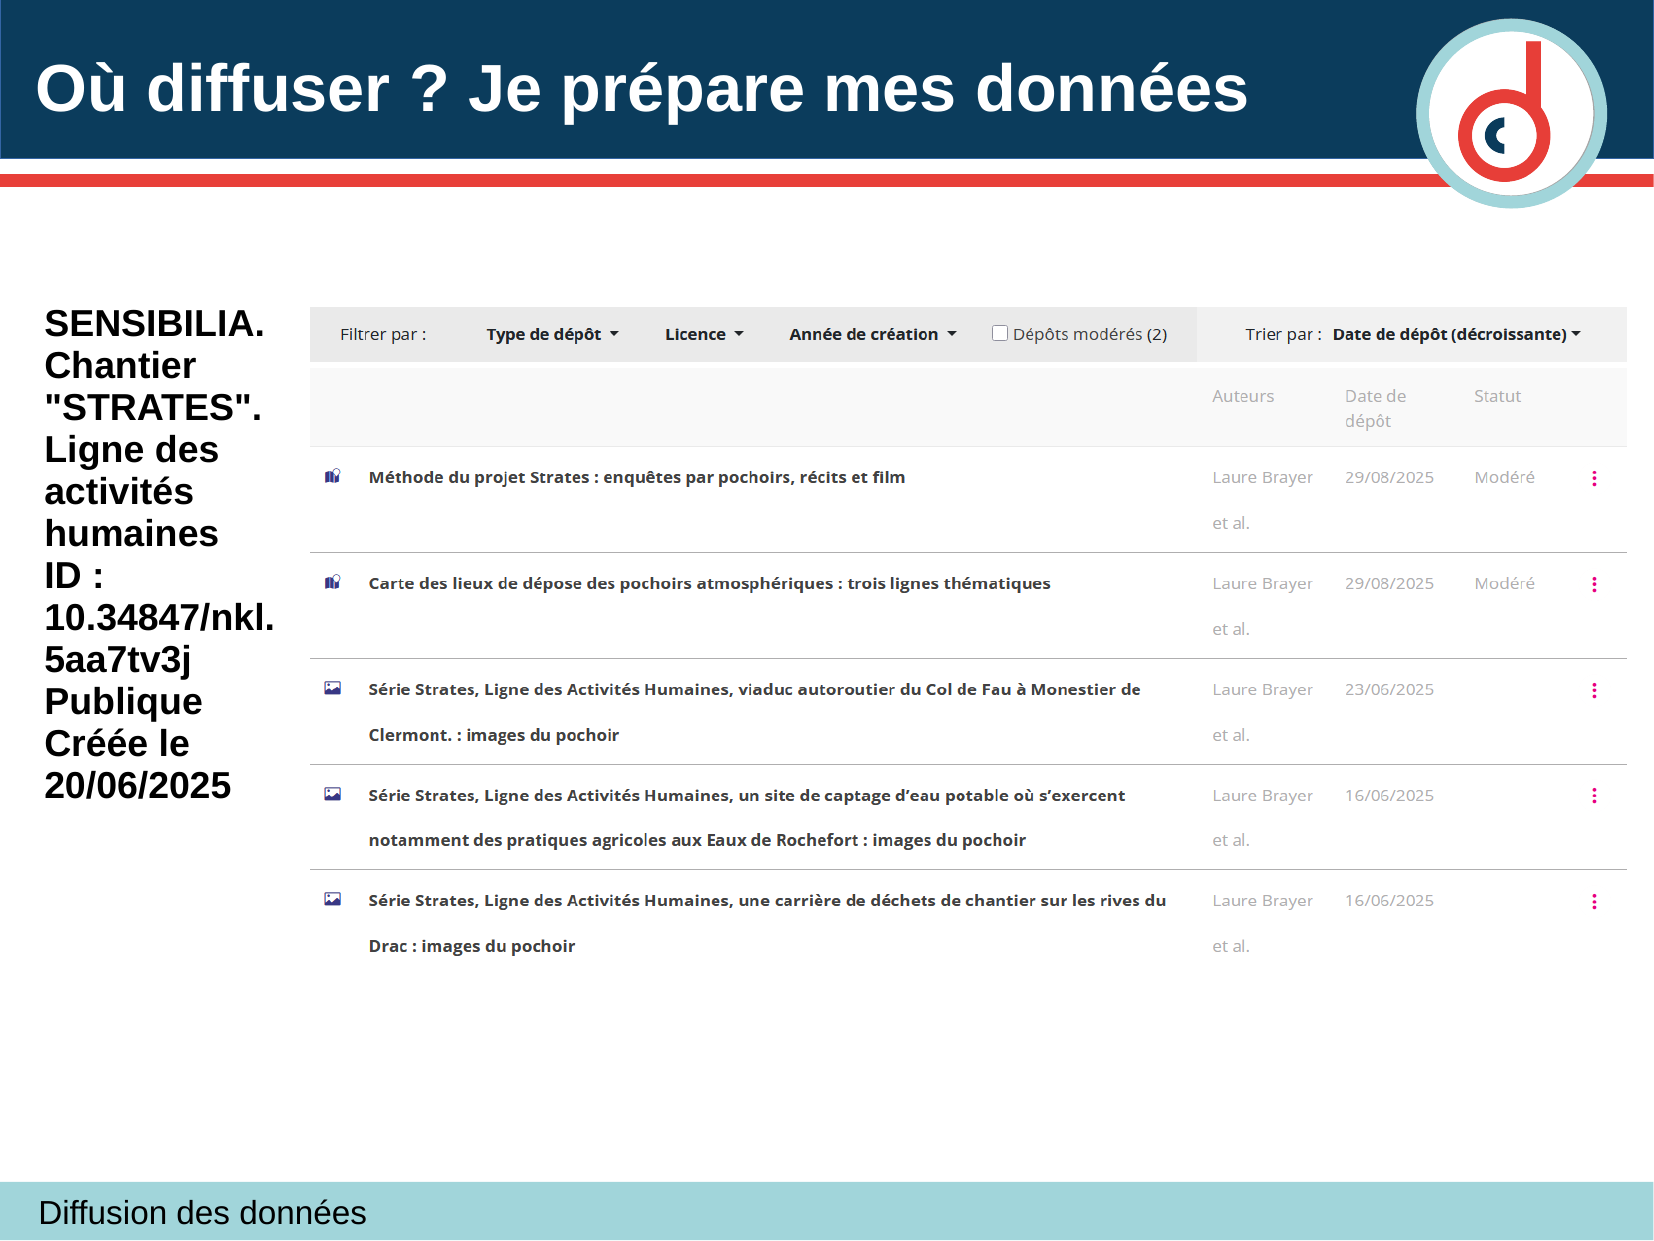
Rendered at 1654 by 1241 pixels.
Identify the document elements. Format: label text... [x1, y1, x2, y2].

title Où diffuser ? Je prépare mes données [35, 11, 1430, 159]
picture [295, 295, 1627, 975]
text_box SENSIBILIA. Chantier "STRATES". Ligne des activités humaines ID : 10.34847/nkl.5aa7tv3j Publique Créée le 20/06/2025 [29, 295, 296, 902]
text_box Diffusion des données [23, 1187, 621, 1241]
